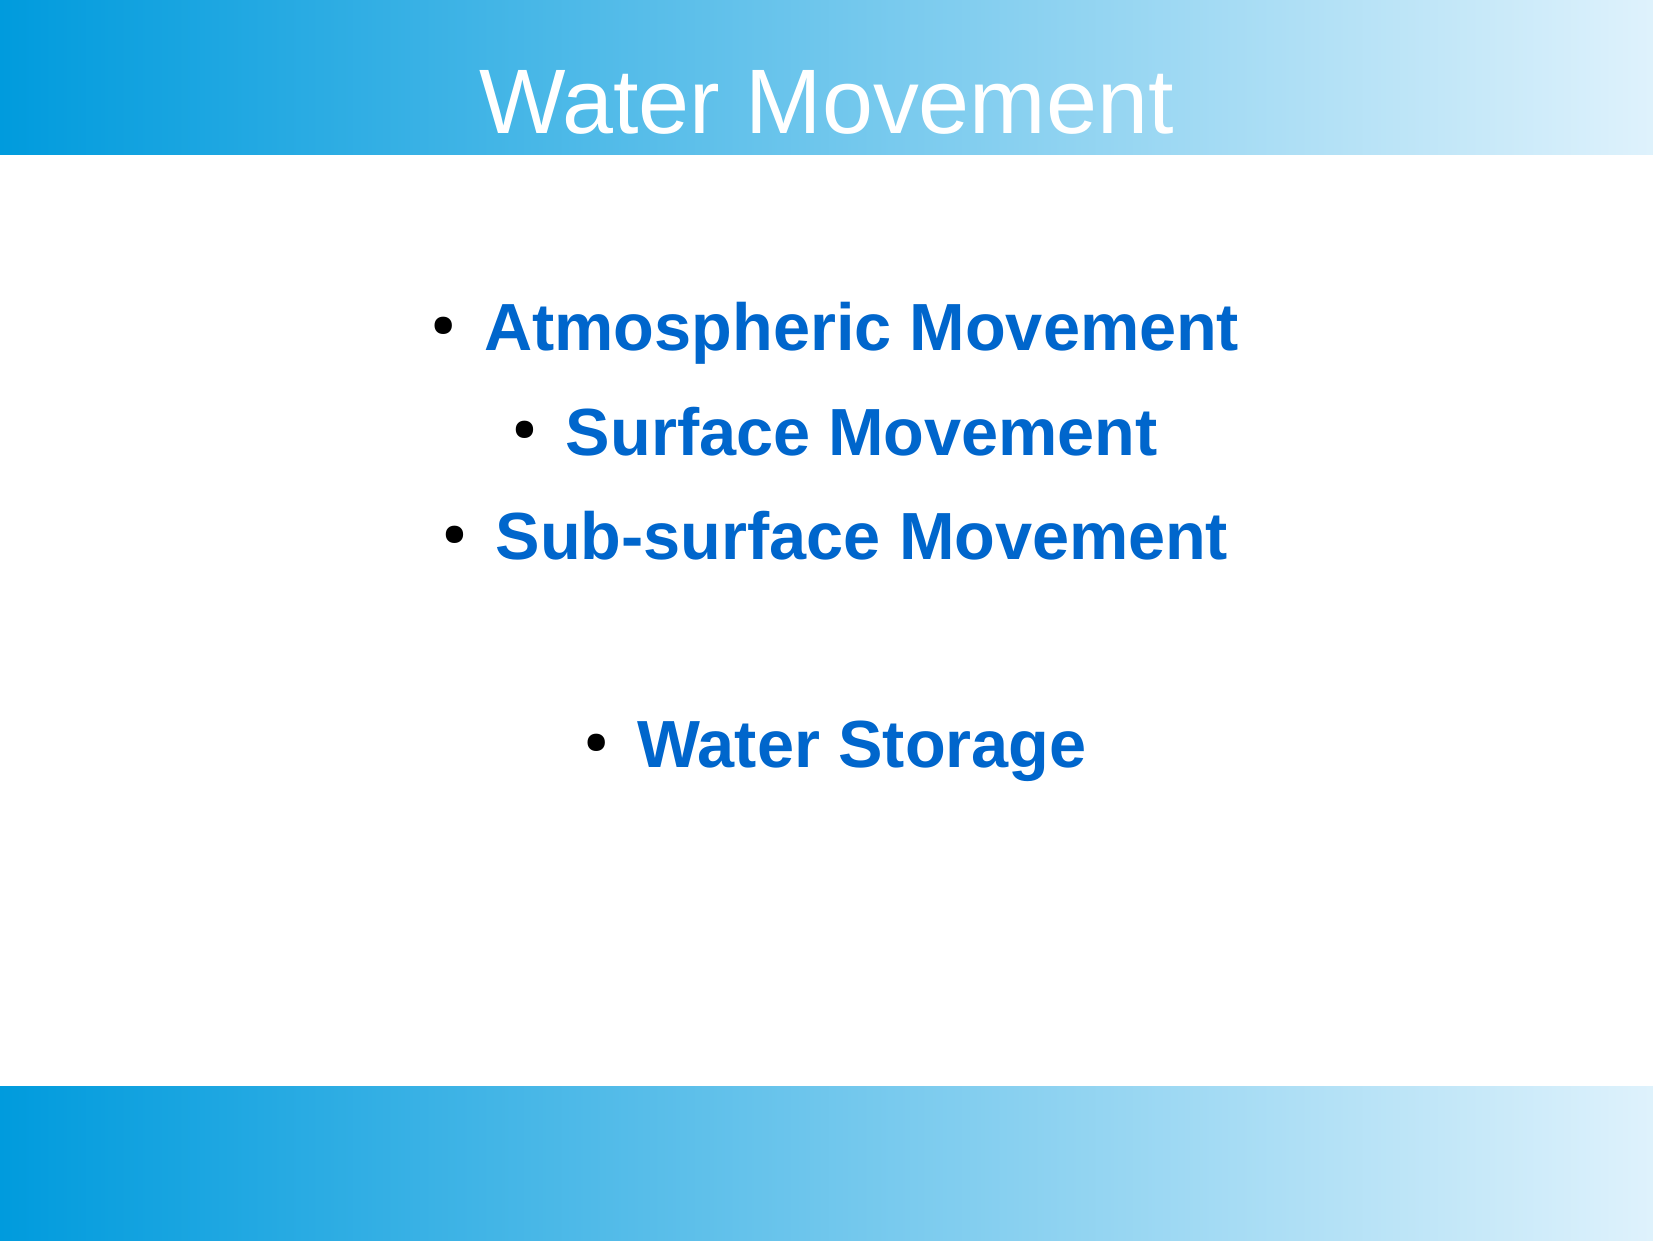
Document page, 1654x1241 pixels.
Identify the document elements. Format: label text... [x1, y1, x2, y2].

list Atmospheric Movement Surface Movement Sub-surface Movement Water Storage [82, 290, 1571, 1010]
title Water Movement [82, 49, 1571, 155]
